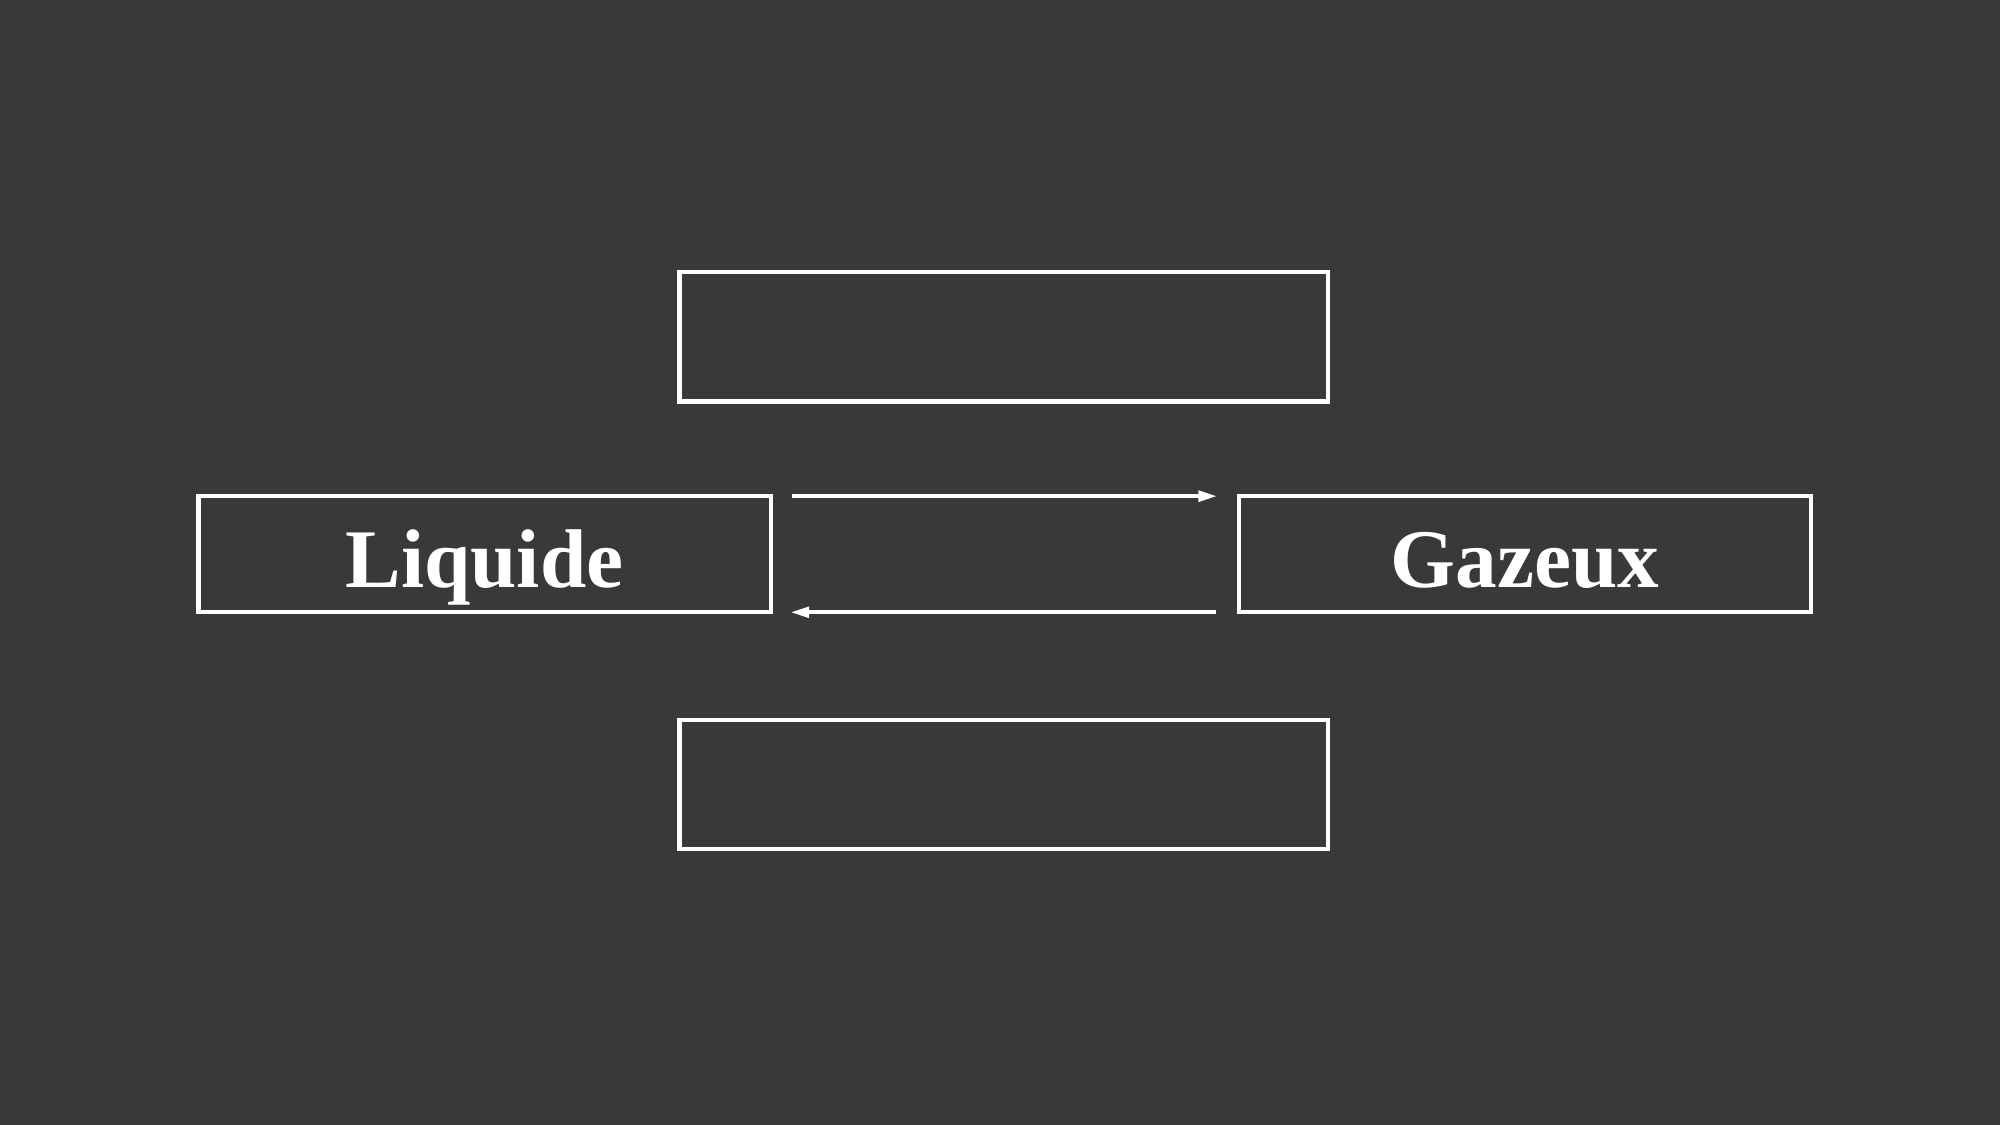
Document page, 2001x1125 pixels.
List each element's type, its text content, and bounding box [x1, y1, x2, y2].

text_box Gazeux [1238, 496, 1812, 613]
text_box Liquide [198, 496, 771, 613]
